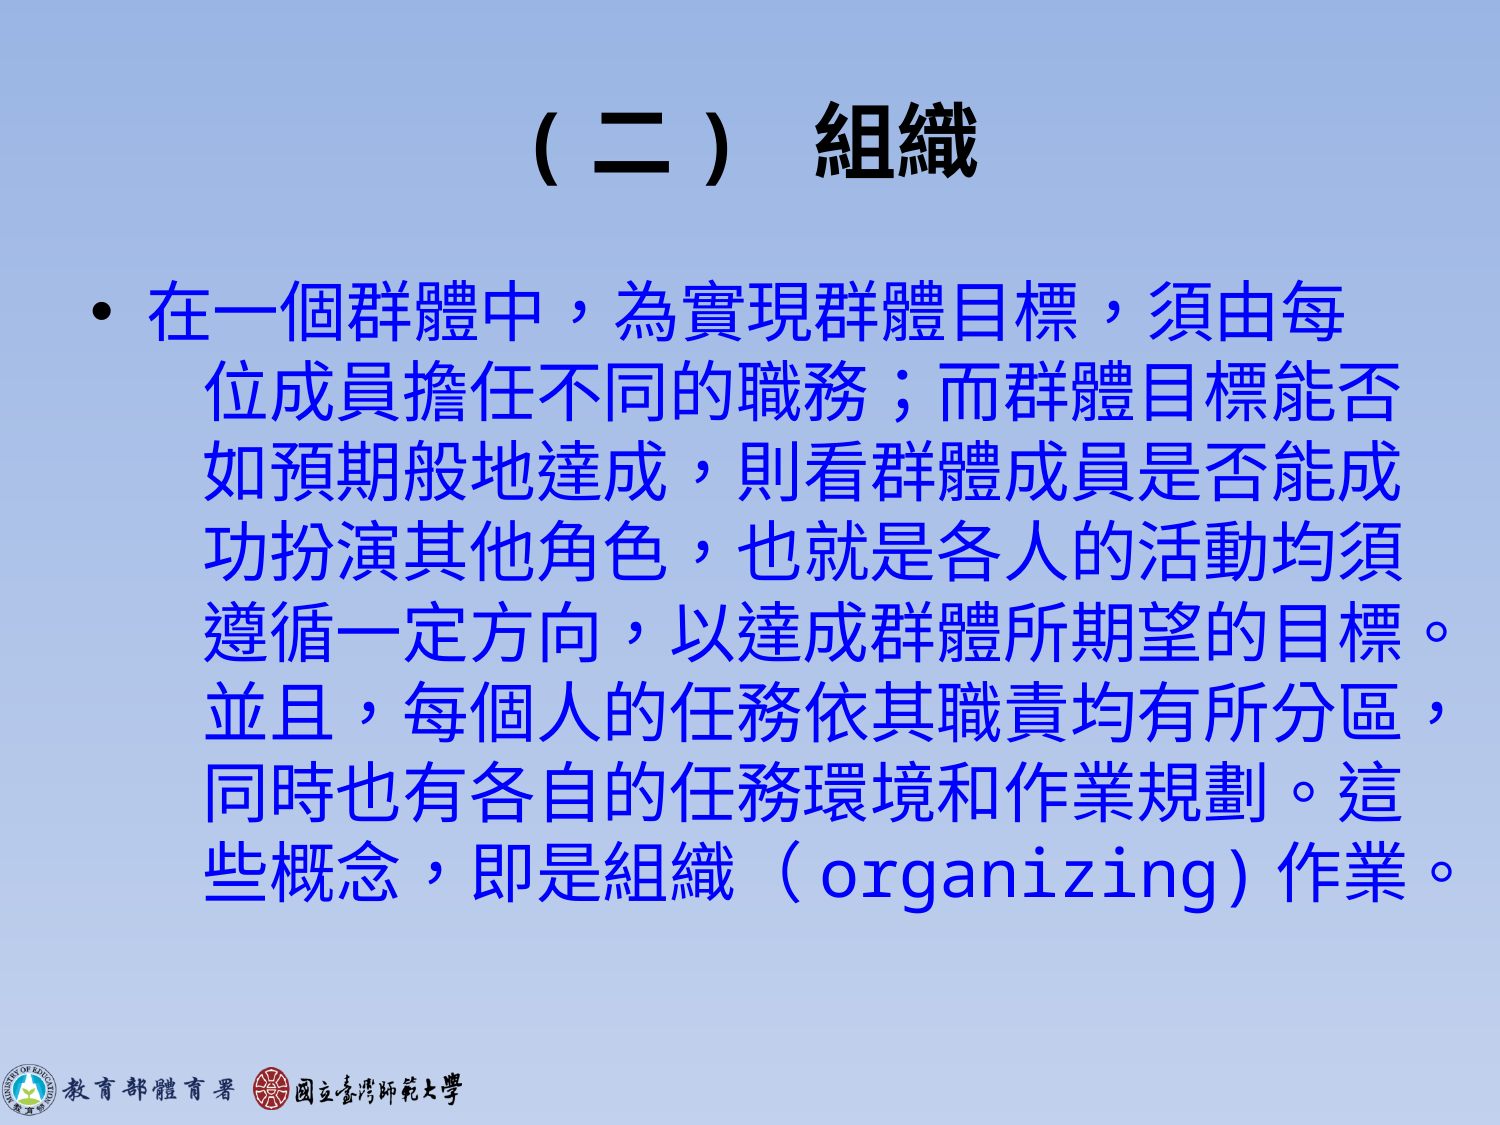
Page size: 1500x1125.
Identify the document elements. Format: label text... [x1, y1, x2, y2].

title (二) 組織 [75, 45, 1426, 233]
list 在一個群體中，為實現群體目標，須由每位成員擔任不同的職務；而群體目標能否如預期般地達成，則看群體成員是否能成功扮演其他角色，也就是各人的活動均須遵循一定方向，以達成群體所期望的目標。並且，每個人的任務依其職責均有所分區，同時也有各自的任務環境和作業規劃。這些概念，即是組織（organizing)作業。 [75, 262, 1426, 1005]
